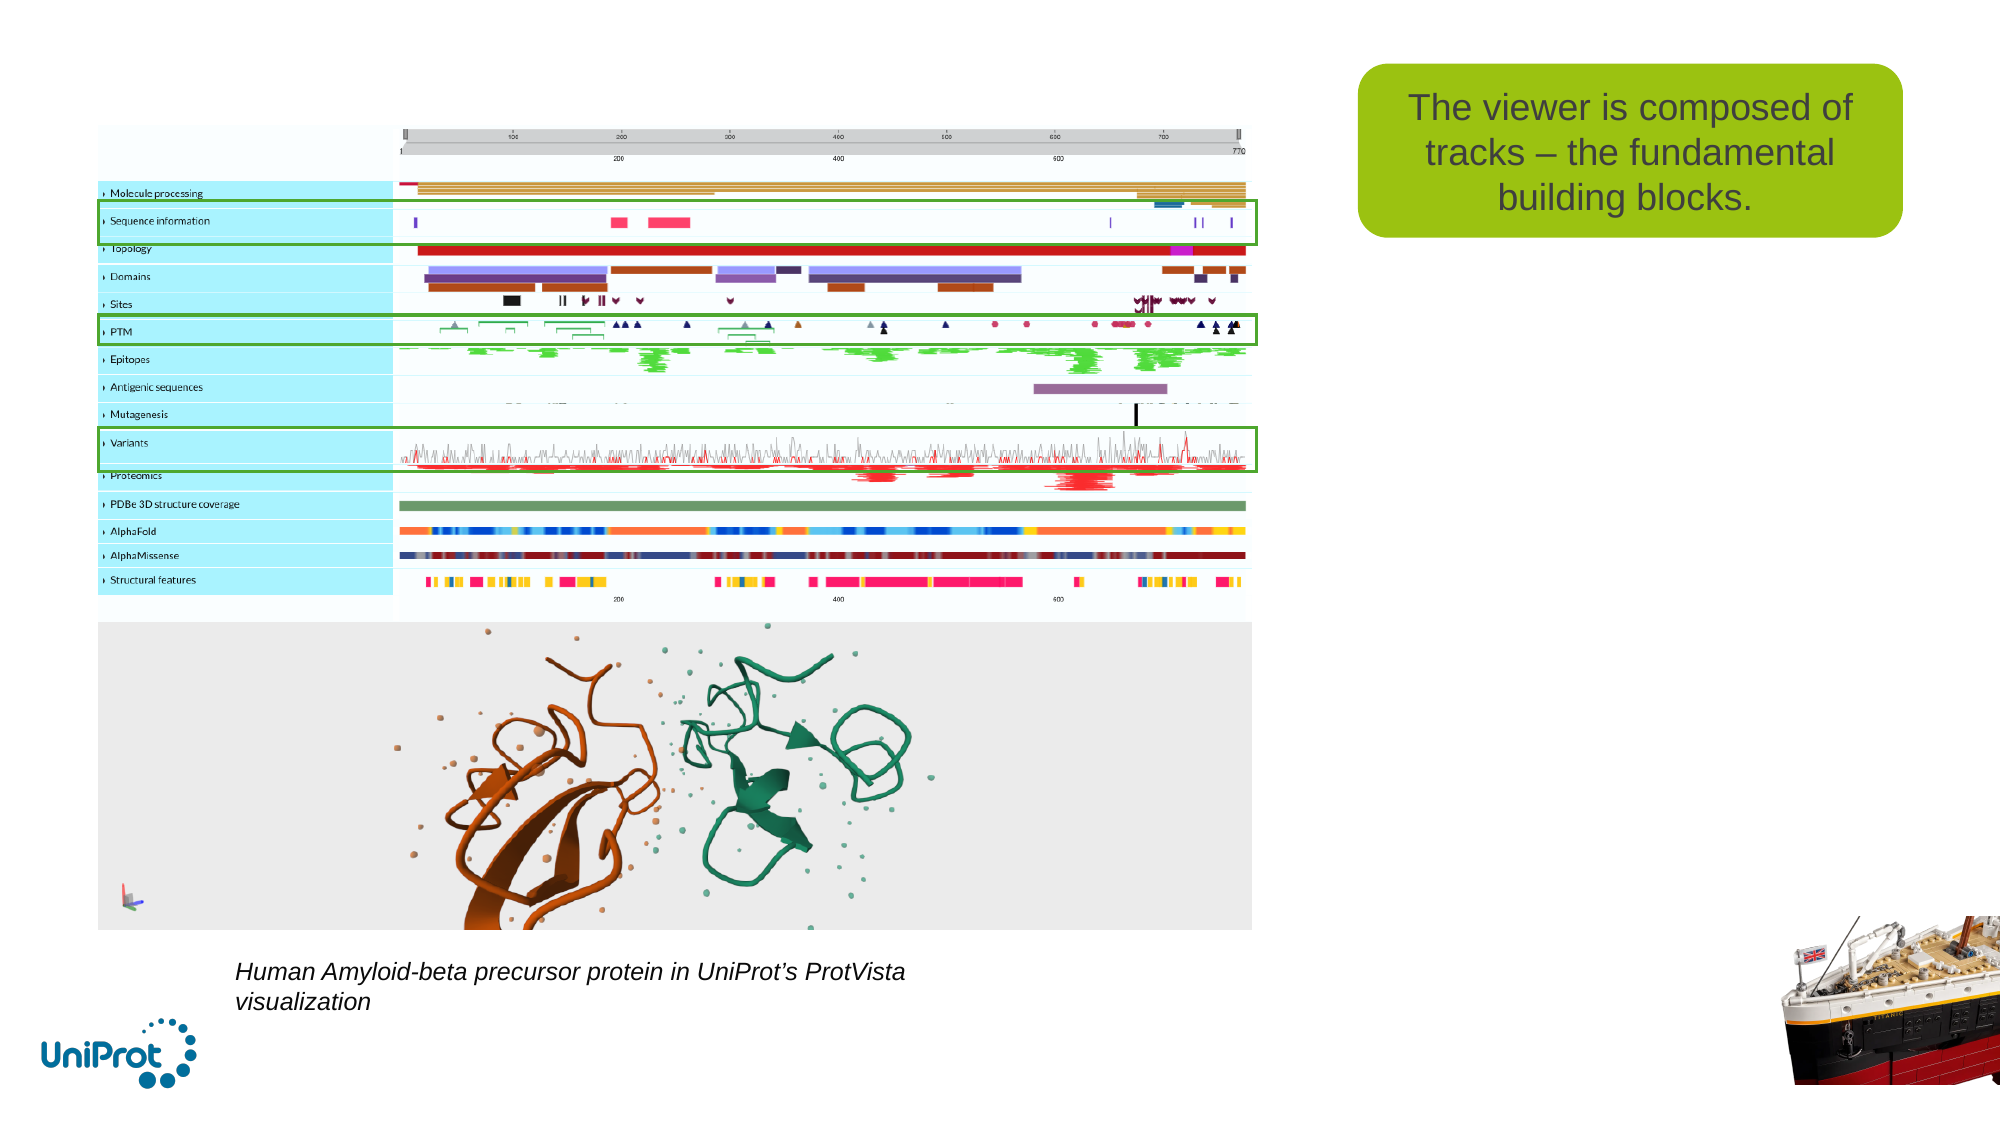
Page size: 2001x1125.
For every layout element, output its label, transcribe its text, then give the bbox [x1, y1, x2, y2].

picture [26, 1005, 212, 1103]
picture [98, 473, 1252, 930]
picture [100, 317, 1252, 343]
picture [100, 202, 1252, 243]
picture [1776, 916, 2000, 1085]
picture [98, 346, 1252, 426]
picture [98, 246, 1252, 313]
text_box Human Amyloid-beta precursor protein in UniProt’s ProtVista visualization [220, 948, 1061, 1114]
picture [100, 429, 1252, 470]
picture [98, 125, 1252, 199]
text_box The viewer is composed of tracks – the fundamental building blocks. [1359, 65, 1902, 237]
